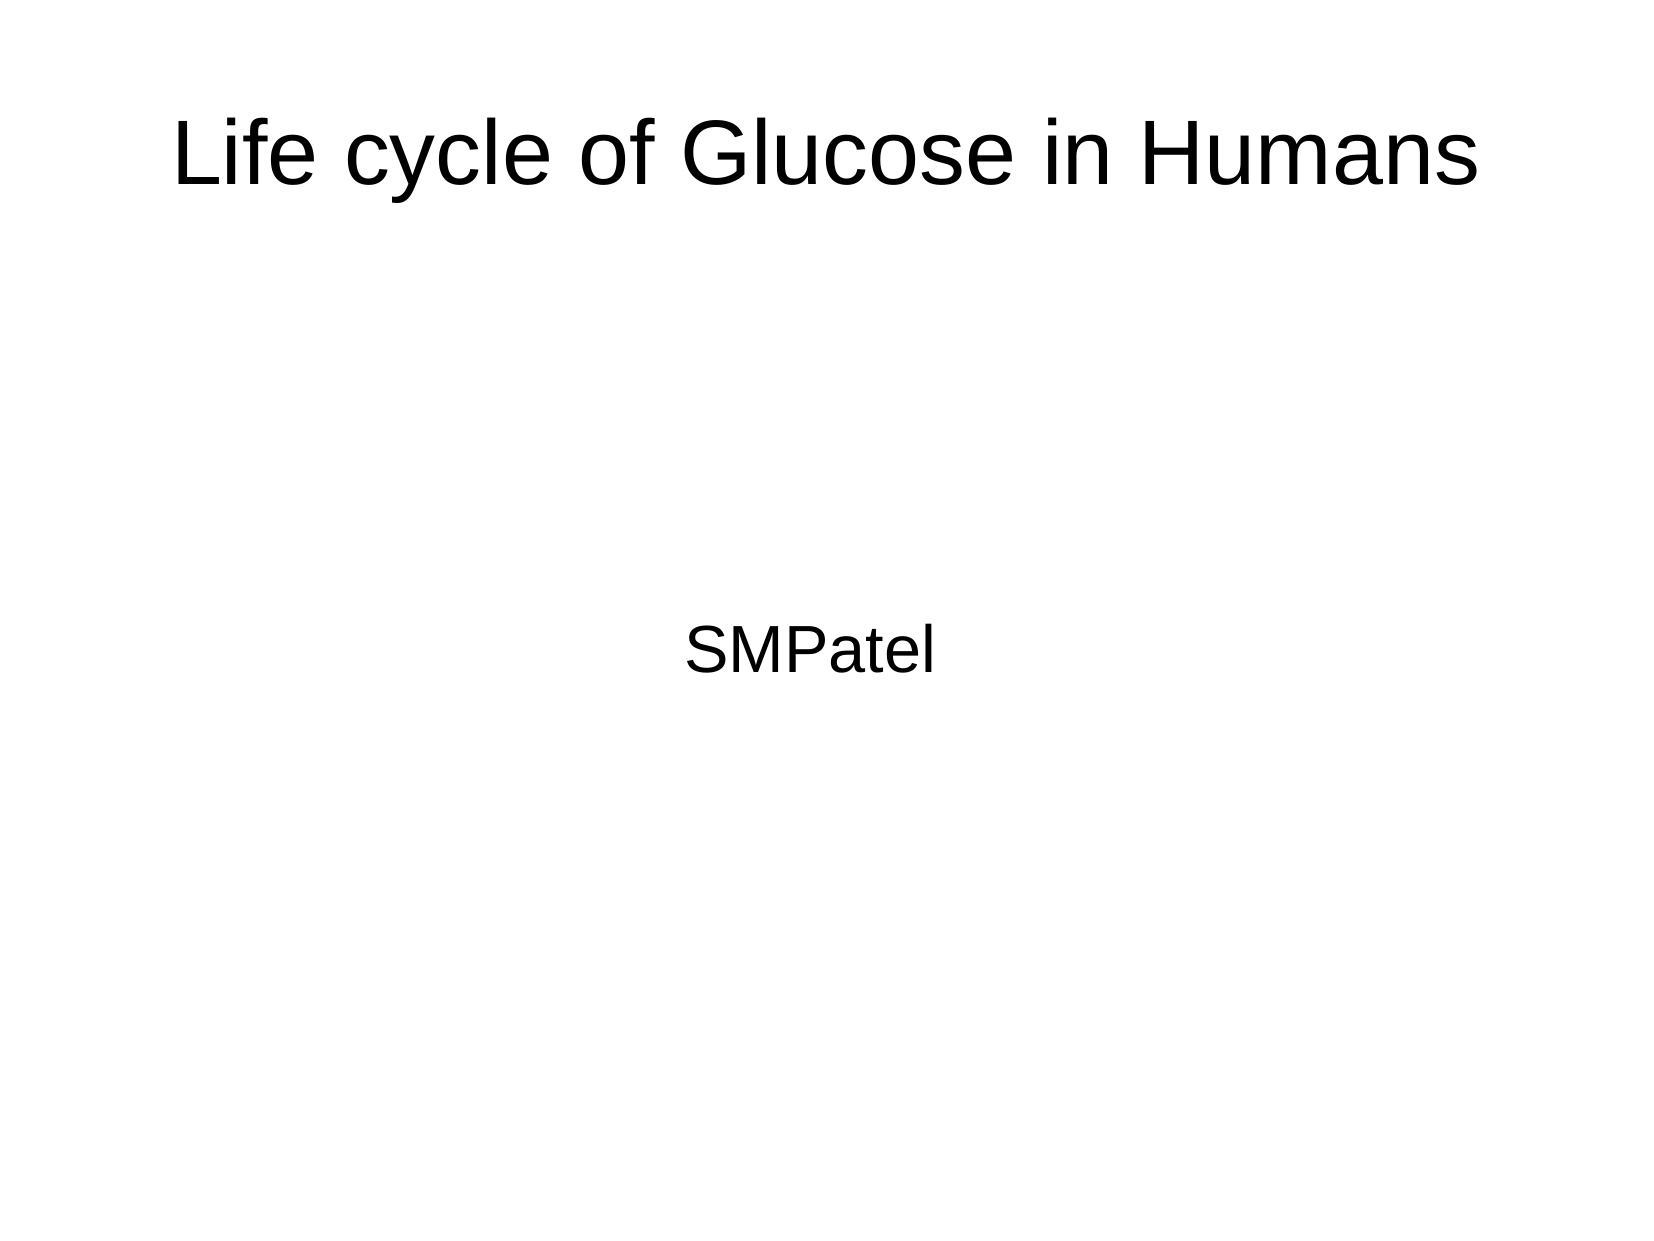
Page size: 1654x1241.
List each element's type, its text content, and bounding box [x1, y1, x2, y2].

title Life cycle of Glucose in Humans [82, 49, 1571, 257]
subtitle SMPatel [82, 290, 1538, 1010]
